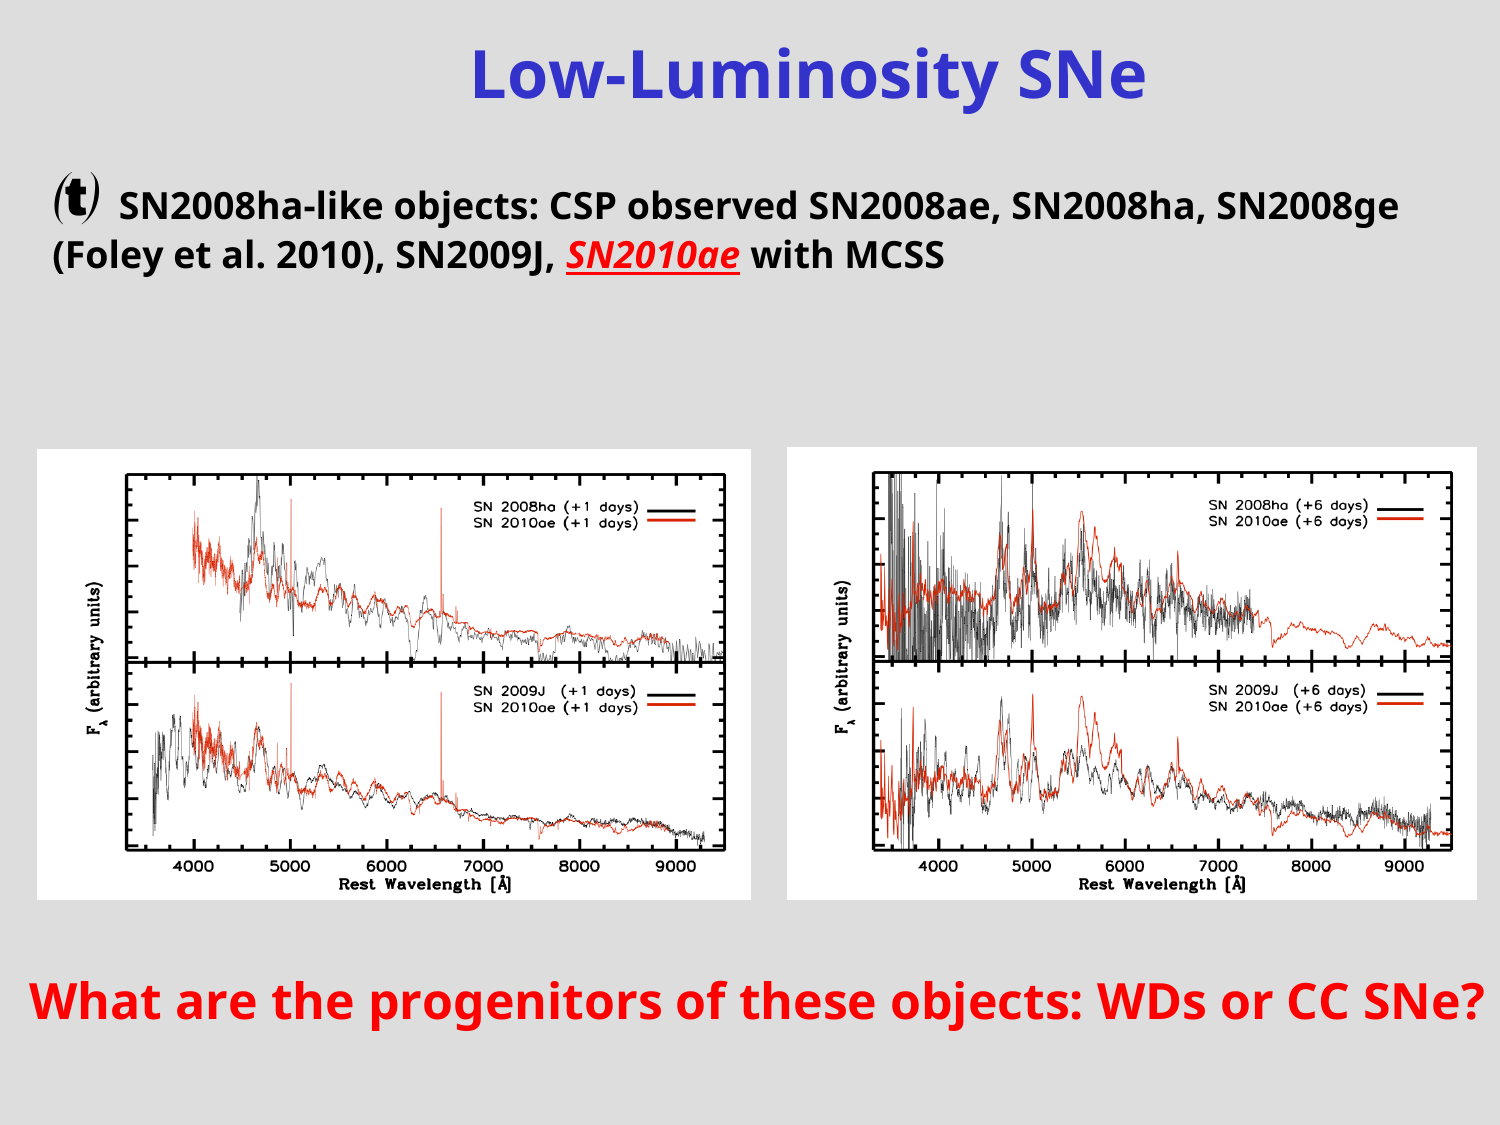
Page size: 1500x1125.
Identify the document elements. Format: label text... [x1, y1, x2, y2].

text_box What are the progenitors of these objects: WDs or CC SNe? [0, 842, 1500, 1125]
picture [787, 447, 1477, 842]
text_box Low-Luminosity SNe [293, 0, 1163, 149]
text_box  SN2008ha-like objects: CSP observed SN2008ae, SN2008ha, SN2008ge (Foley et al. 2010), SN2009J, SN2010ae with MCSS [37, 149, 1448, 286]
picture [37, 449, 751, 842]
